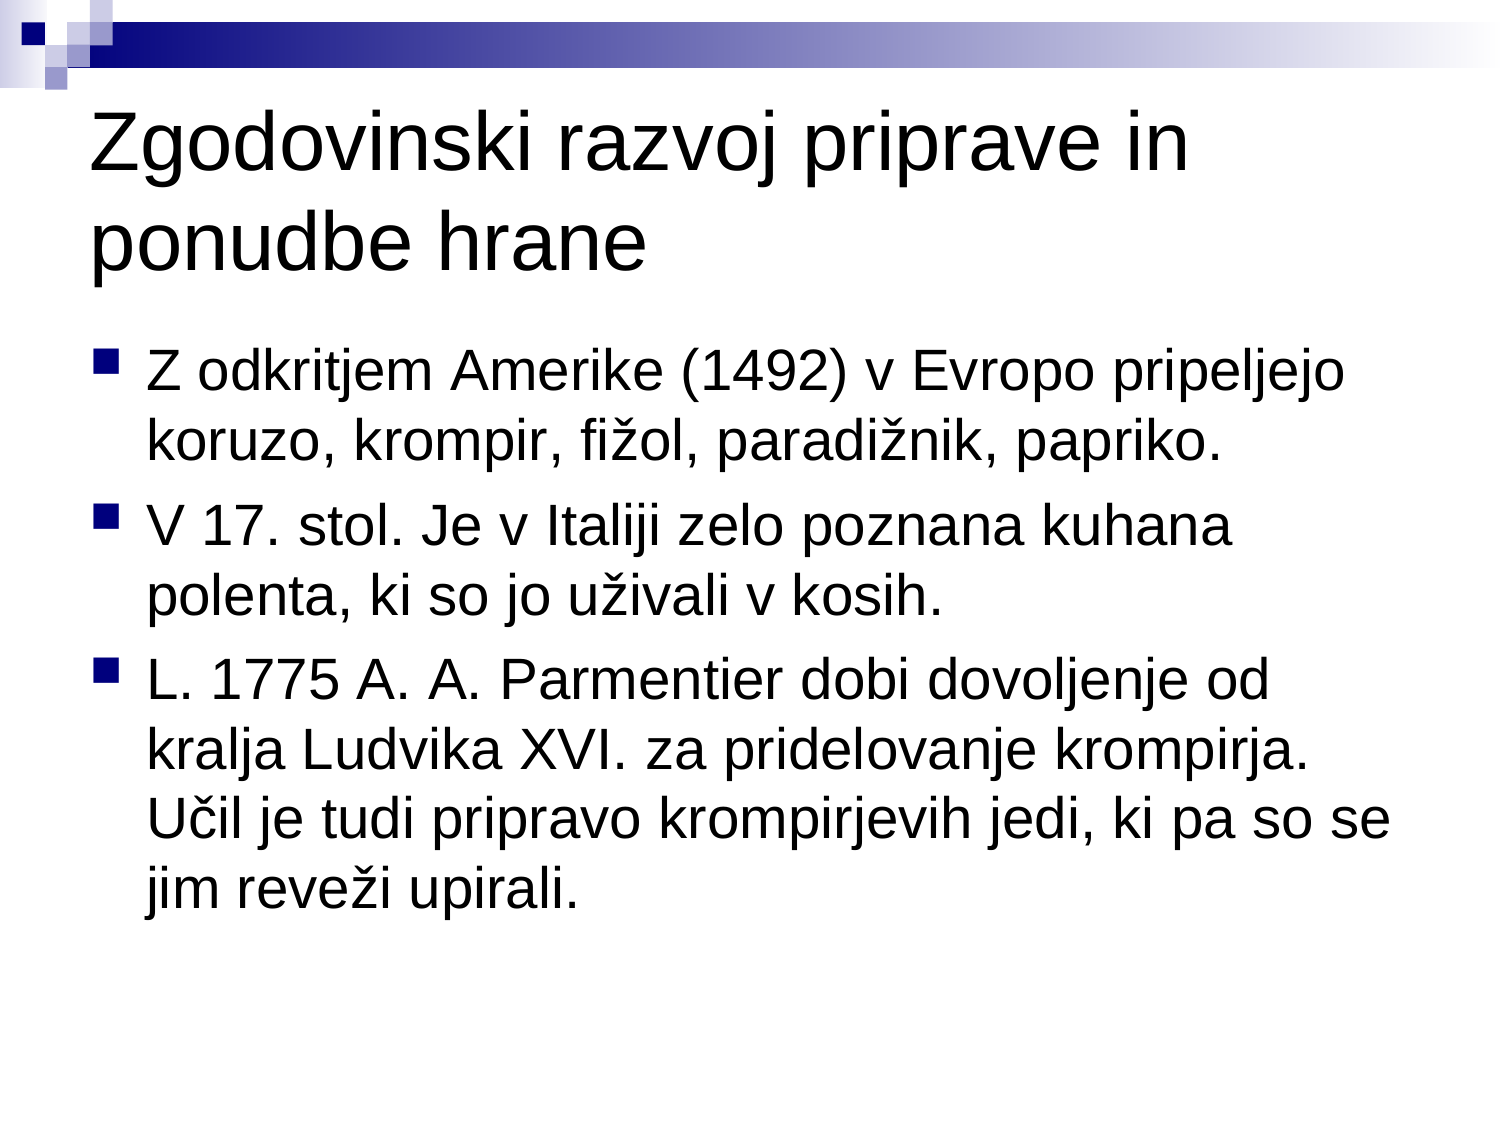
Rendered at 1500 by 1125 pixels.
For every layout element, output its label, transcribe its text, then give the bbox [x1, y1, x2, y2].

title Zgodovinski razvoj priprave in ponudbe hrane [75, 75, 1426, 301]
list Z odkritjem Amerike (1492) v Evropo pripeljejo koruzo, krompir, fižol, paradižnik, papriko. V 17. stol. Je v Italiji zelo poznana kuhana polenta, ki so jo uživali v kosih. L. 1775 A. A. Parmentier dobi dovoljenje od kralja Ludvika XVI. za pridelovanje krompirja. Učil je tudi pripravo krompirjevih jedi, ki pa so se jim reveži upirali. [75, 324, 1426, 963]
